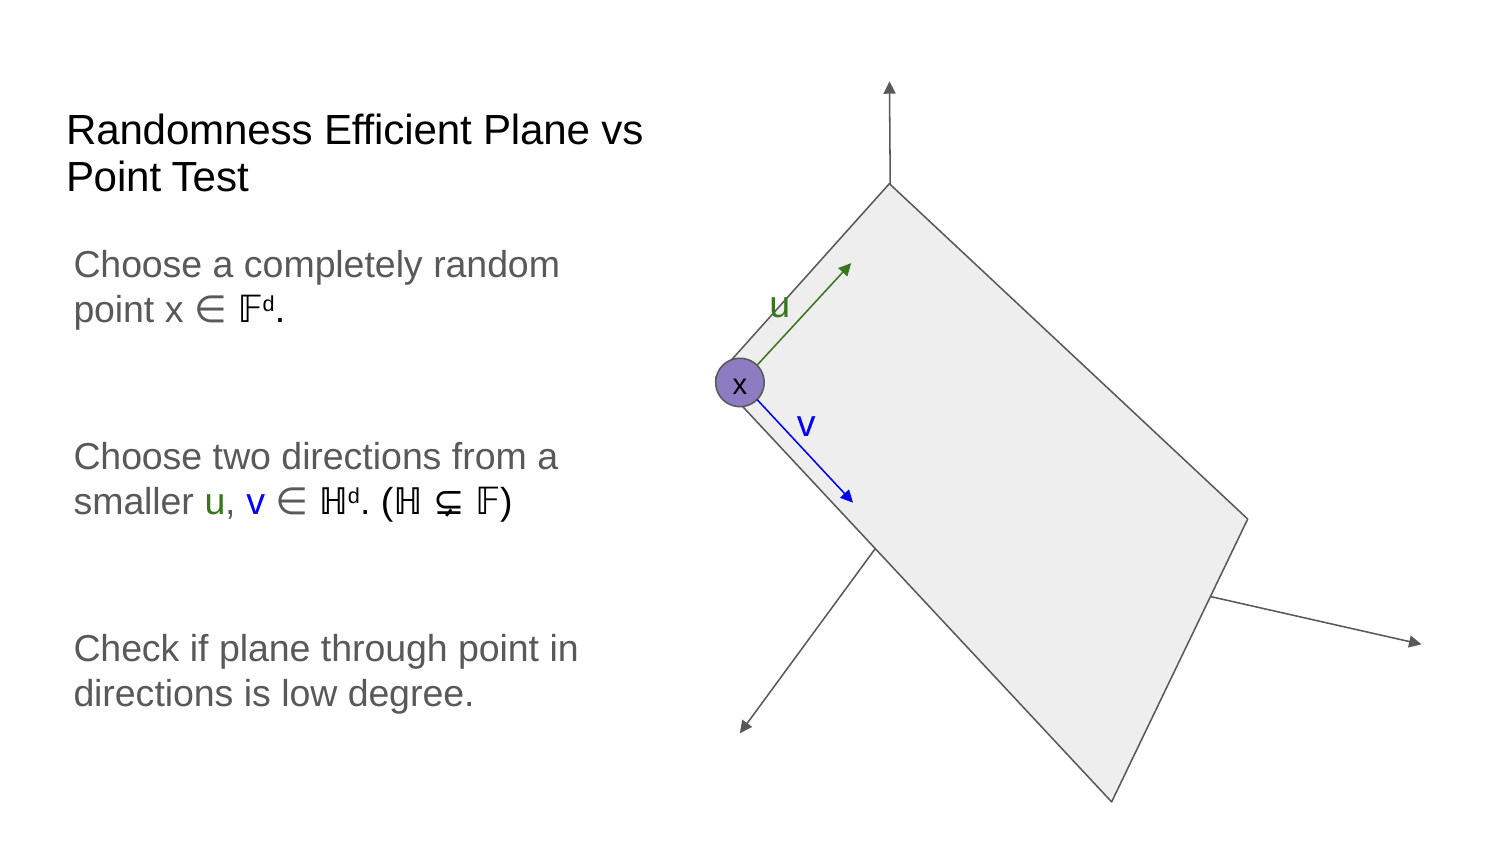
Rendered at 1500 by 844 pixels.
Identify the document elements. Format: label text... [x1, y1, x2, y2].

text_box Choose two directions from a smaller u, v ∈ ℍd. (ℍ ⊊ 𝔽) [58, 417, 607, 542]
text_box u [754, 265, 810, 341]
text_box [743, 401, 781, 448]
text_box v [781, 383, 838, 460]
text_box x [715, 358, 765, 407]
title Randomness Efficient Plane vs Point Test [51, 91, 662, 216]
text_box Check if plane through point in directions is low degree. [58, 609, 607, 734]
text_box Choose a completely random point x ∈ 𝔽d. [58, 224, 607, 349]
text_box [759, 183, 1248, 802]
text_box [732, 334, 777, 364]
